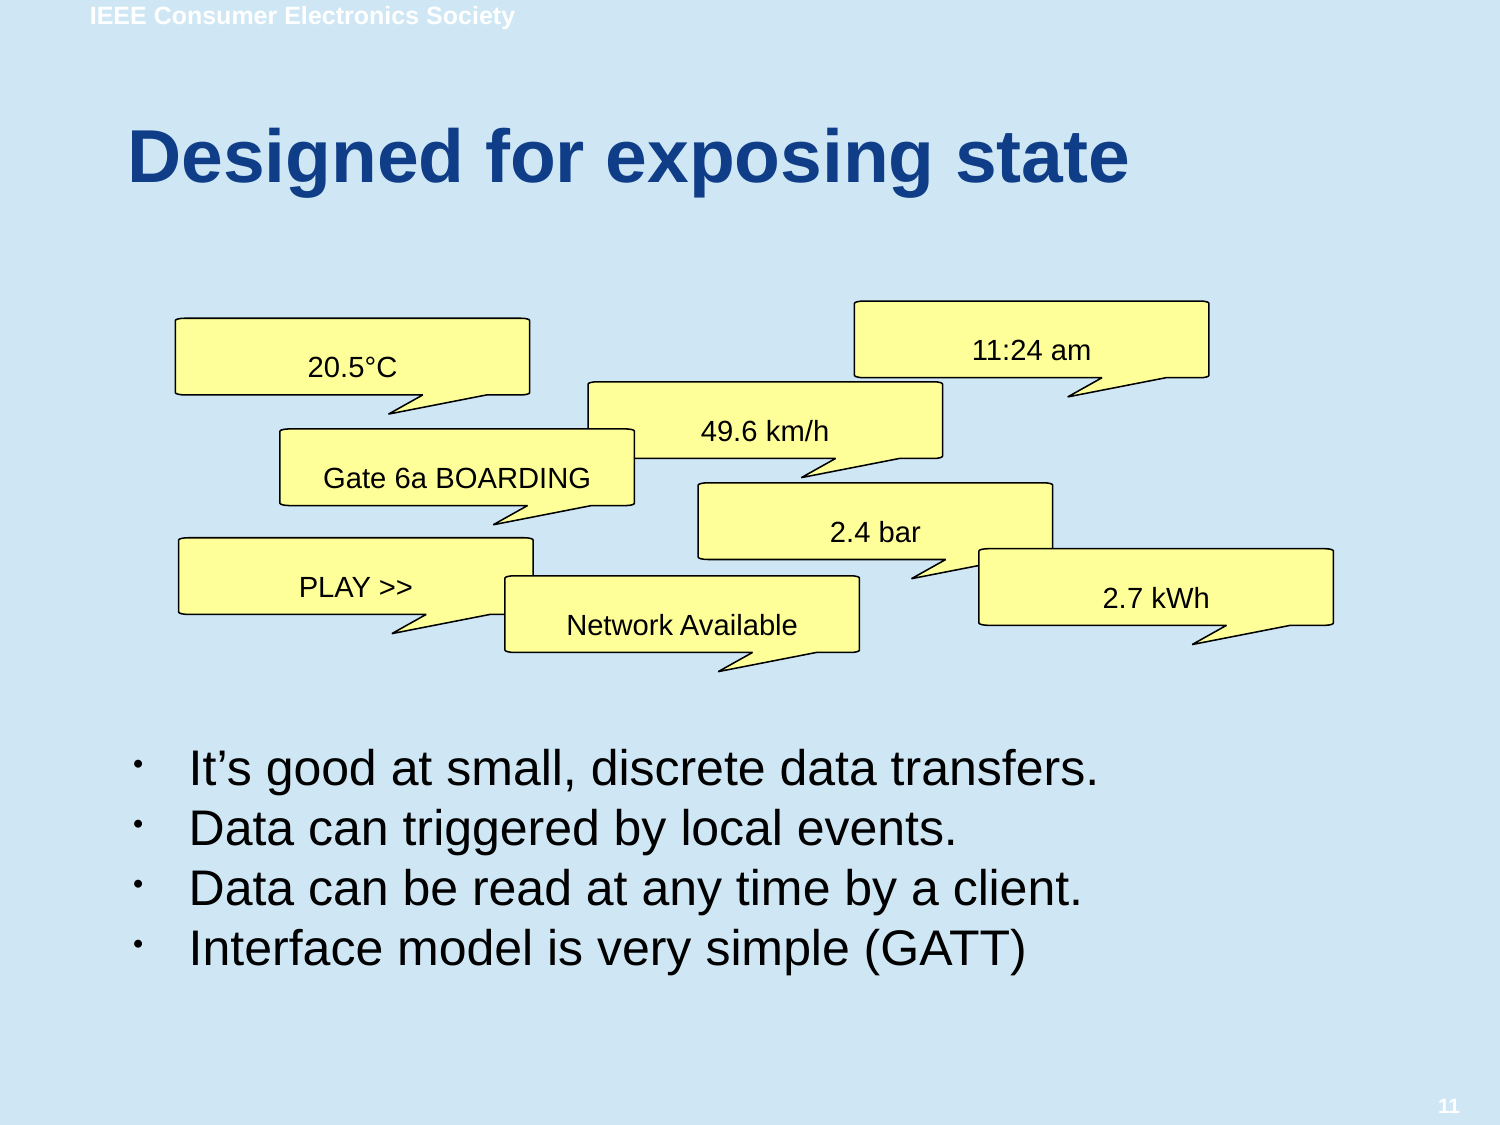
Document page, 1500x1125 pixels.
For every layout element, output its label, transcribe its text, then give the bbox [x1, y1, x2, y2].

text_box Gate 6a BOARDING [279, 428, 635, 525]
text_box It’s good at small, discrete data transfers. Data can triggered by local events. Data can be read at any time by a client. Interface model is very simple (GATT) [125, 727, 1425, 983]
text_box 49.6 km/h [588, 381, 943, 478]
text_box 20.5°C [175, 318, 530, 415]
text_box 2.4 bar [698, 482, 1053, 579]
text_box PLAY >> [178, 537, 534, 634]
text_box Network Available [504, 575, 860, 672]
text_box 2.7 kWh [978, 548, 1334, 645]
text_box 11:24 am [854, 301, 1209, 397]
title Designed for exposing state [112, 99, 1388, 288]
